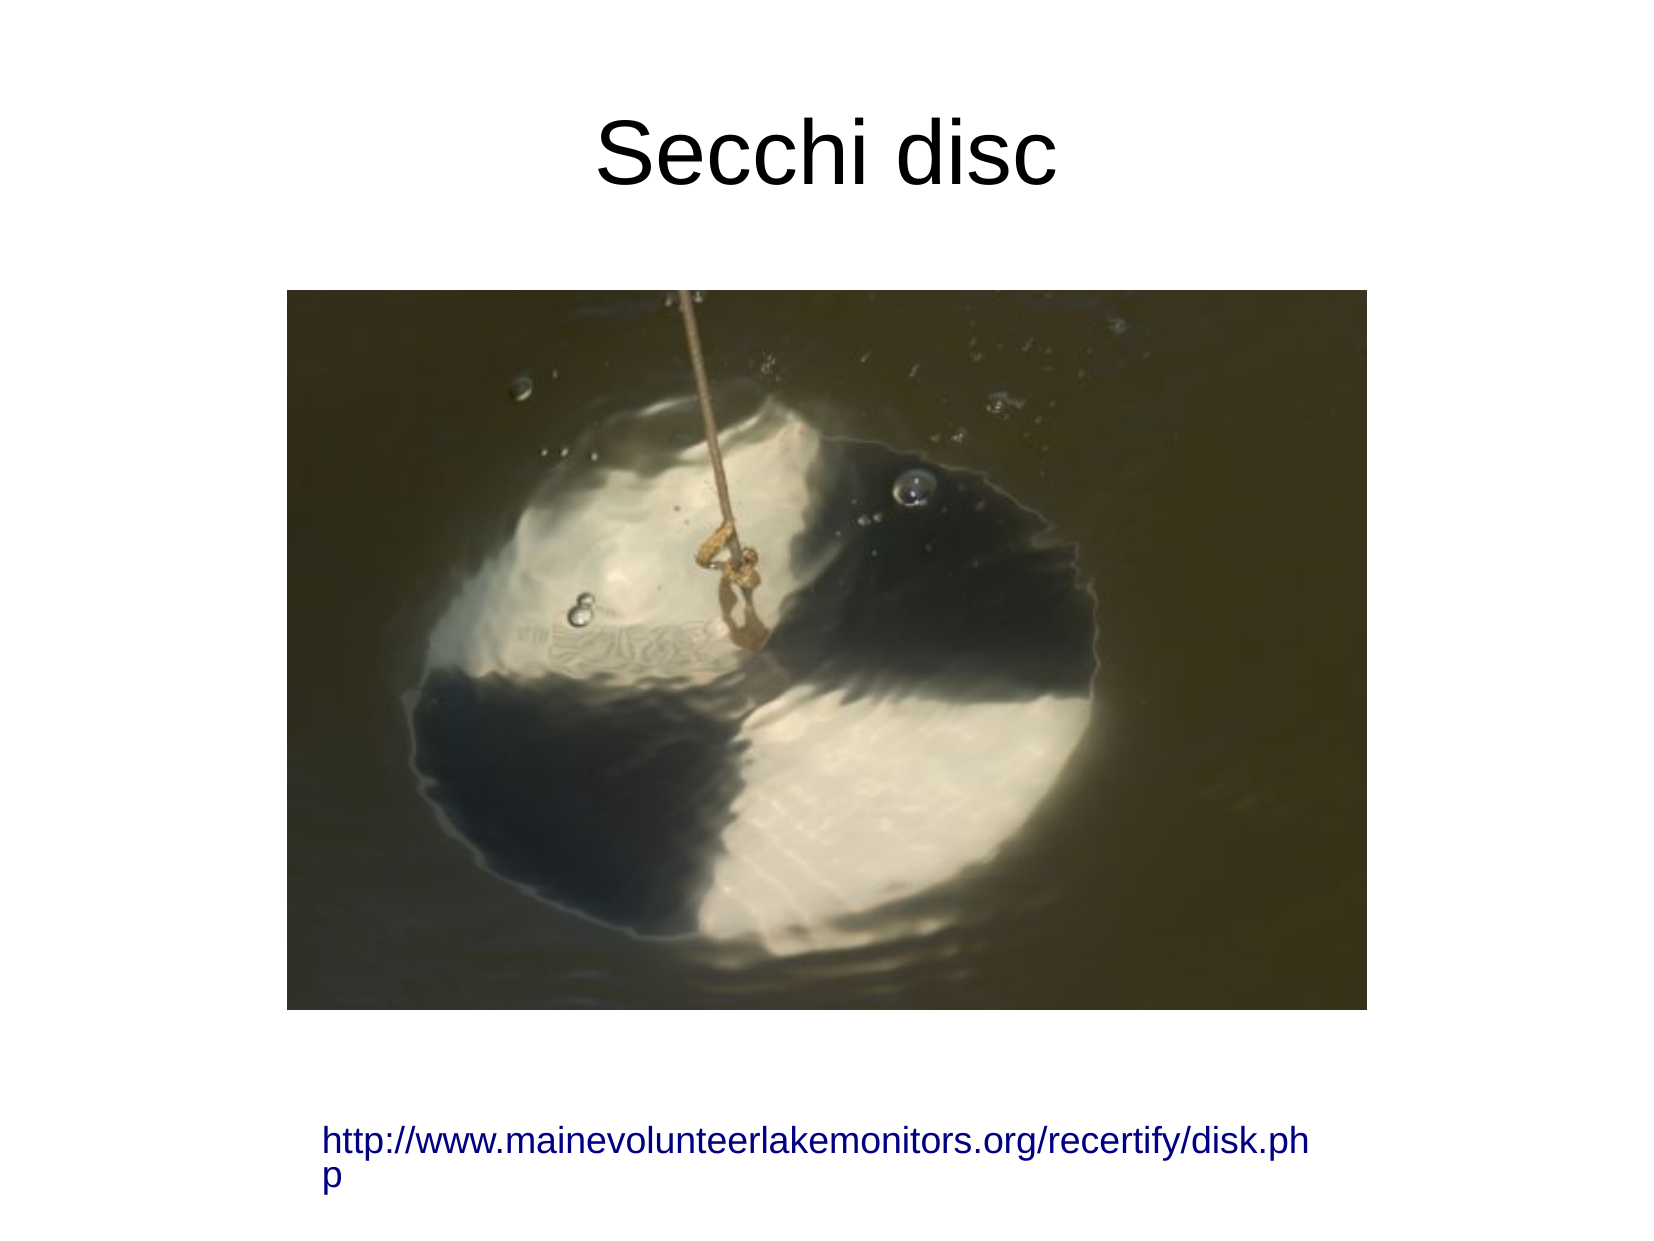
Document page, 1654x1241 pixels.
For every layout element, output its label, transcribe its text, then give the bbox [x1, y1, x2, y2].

picture [287, 290, 1367, 1010]
text_box http://www.mainevolunteerlakemonitors.org/recertify/disk.php [307, 1112, 1346, 1170]
title Secchi disc [82, 49, 1571, 257]
